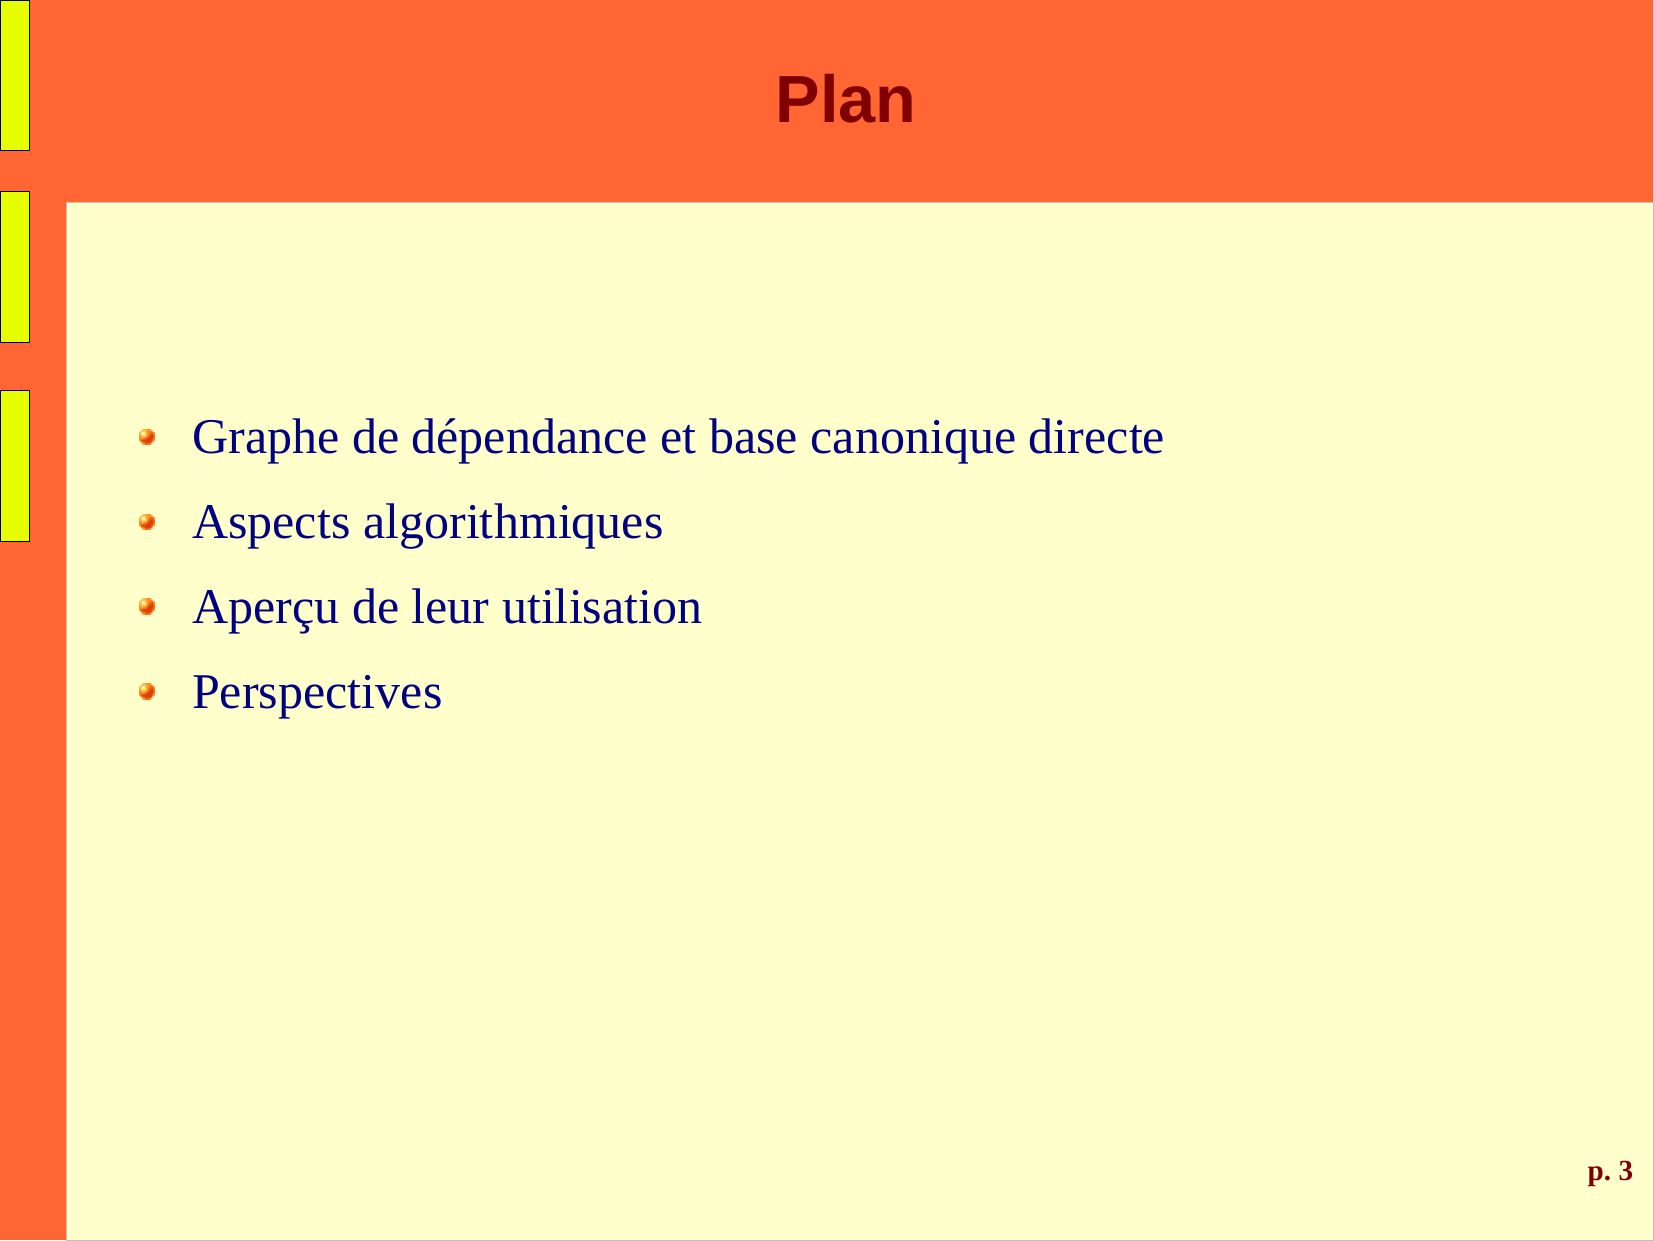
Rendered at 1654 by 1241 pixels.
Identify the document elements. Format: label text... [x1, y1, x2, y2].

title Plan [98, 41, 1594, 158]
list Graphe de dépendance et base canonique directe Aspects algorithmiques Aperçu de leur utilisation Perspectives [121, 239, 1534, 1112]
